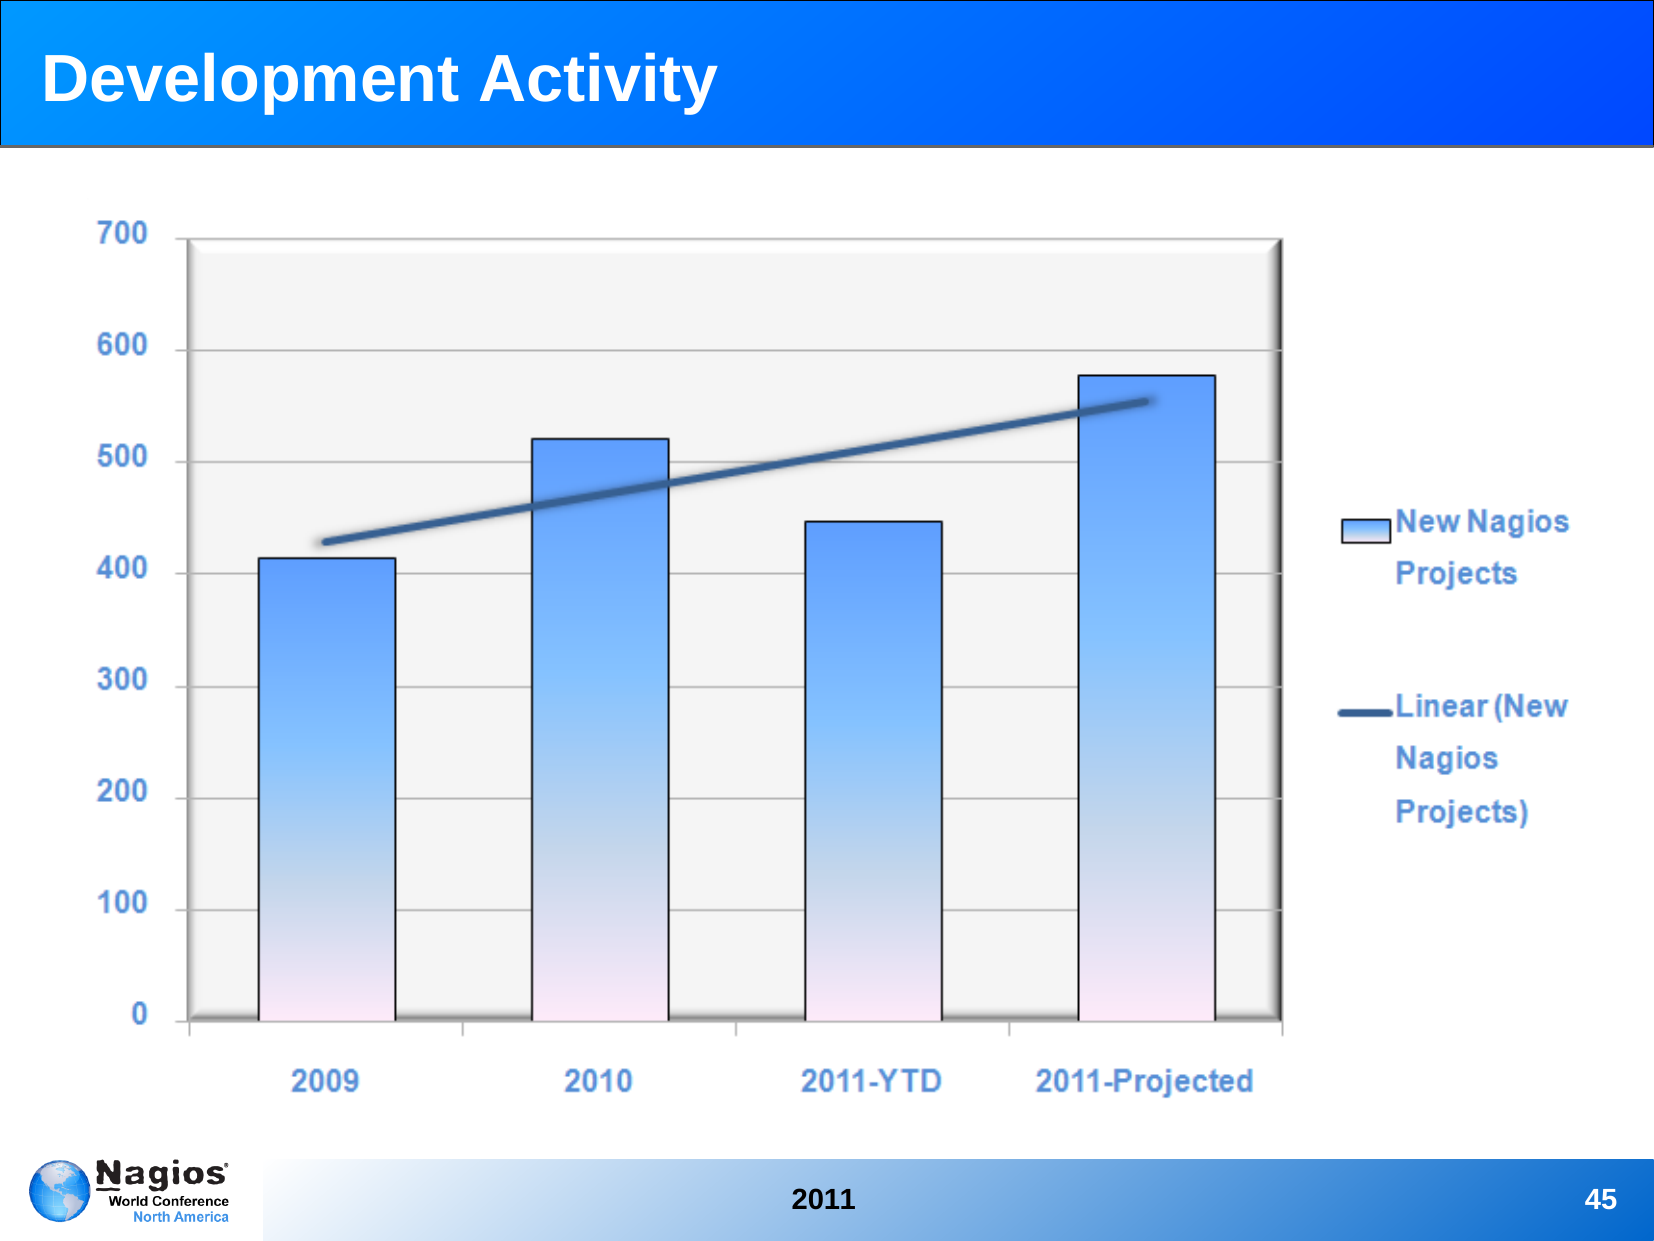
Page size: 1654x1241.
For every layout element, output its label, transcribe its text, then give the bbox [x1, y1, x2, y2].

picture [29, 1159, 229, 1235]
picture [87, 198, 1588, 1102]
title Development Activity [41, 36, 1248, 120]
